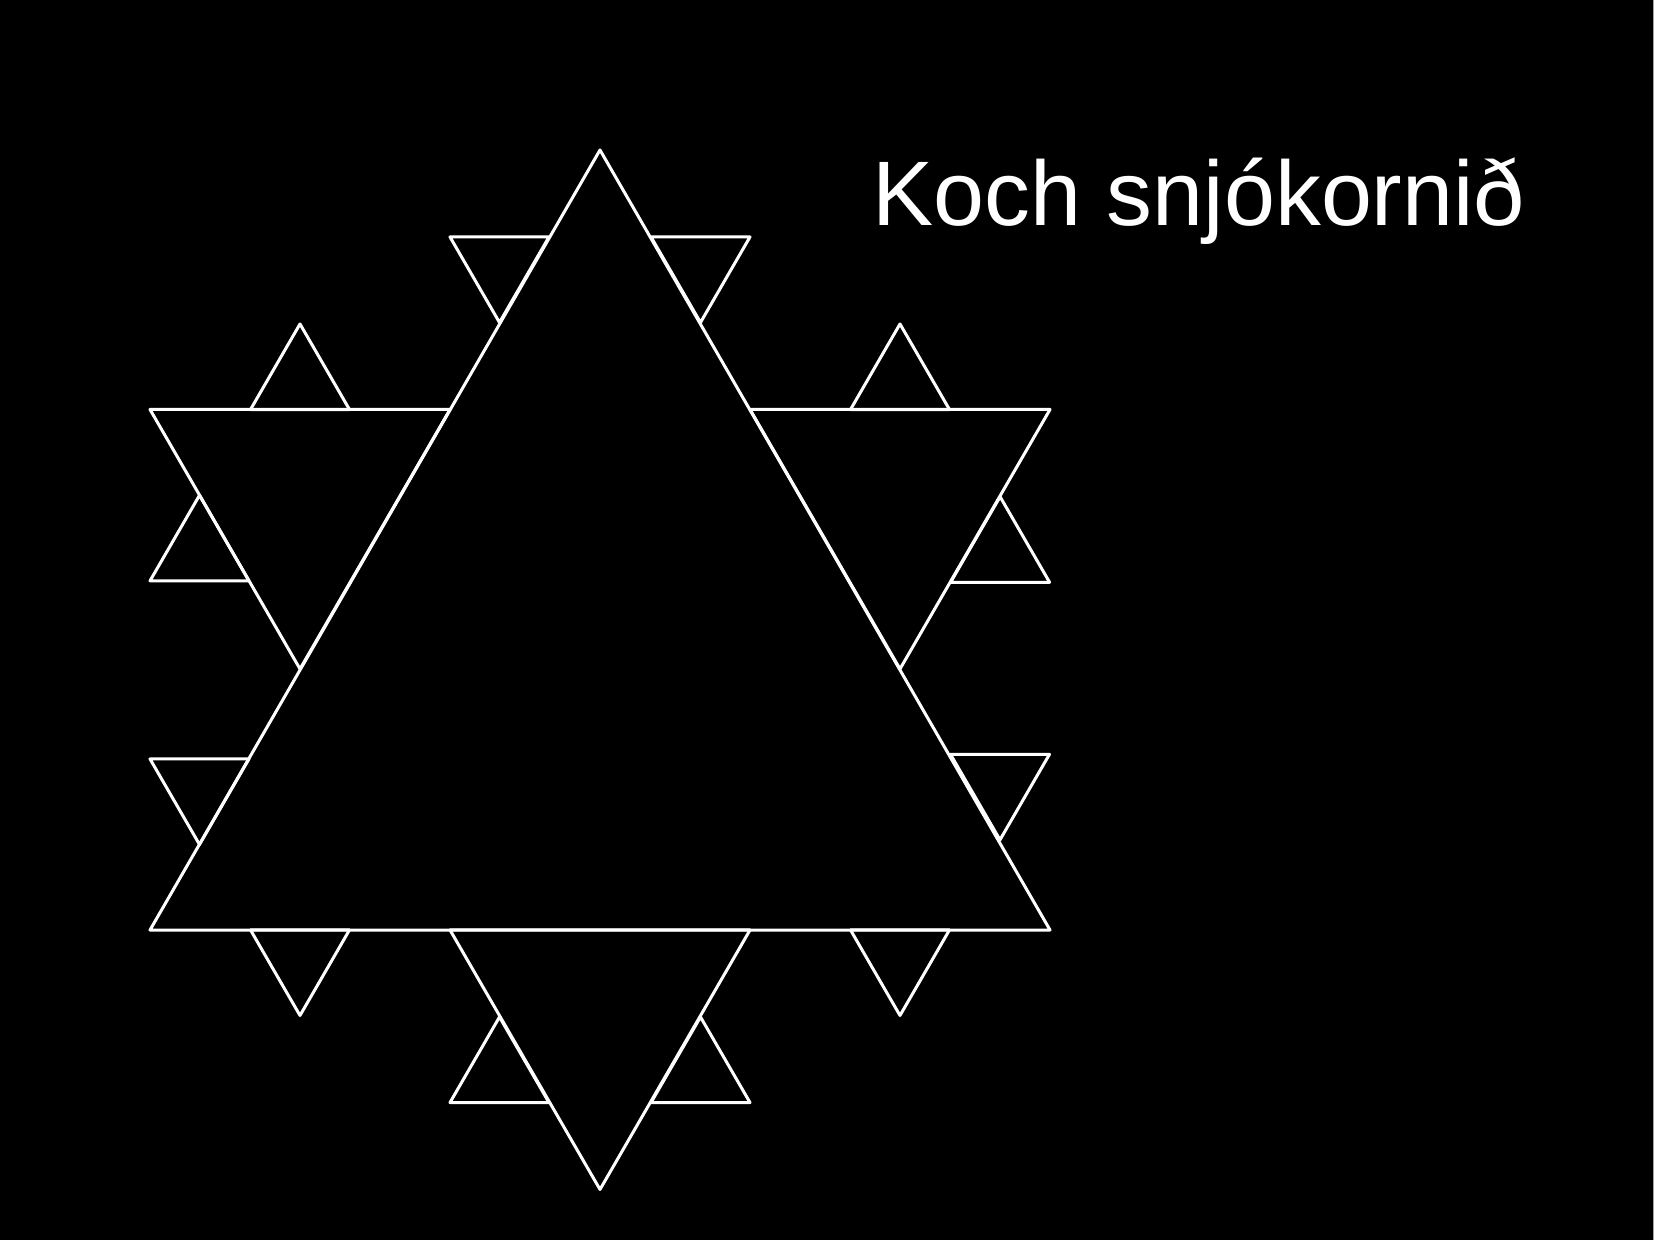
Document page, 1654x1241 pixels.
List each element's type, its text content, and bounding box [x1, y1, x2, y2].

text_box Koch snjókornið [857, 134, 1540, 252]
